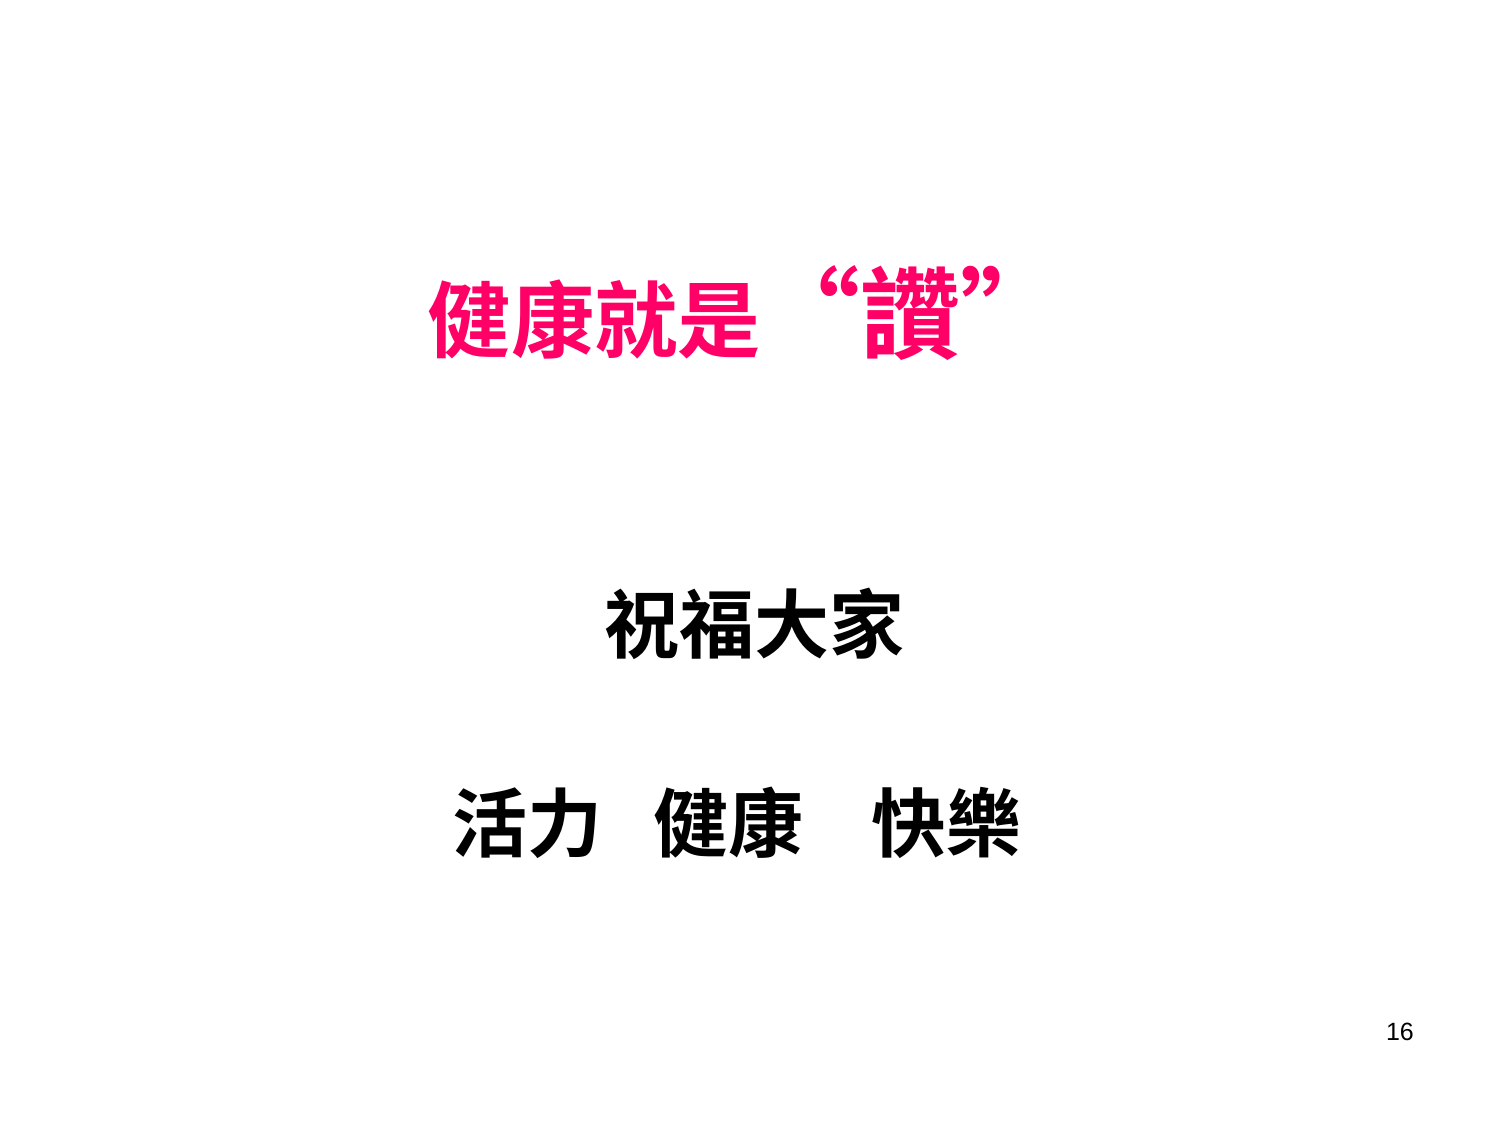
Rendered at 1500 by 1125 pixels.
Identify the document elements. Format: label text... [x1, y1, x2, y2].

text_box 祝福大家 活力 健康 快樂 [152, 480, 1322, 715]
text_box [277, 290, 1306, 391]
text_box 健康就是“讚” [77, 185, 1412, 380]
text_box [1371, 1007, 1448, 1086]
